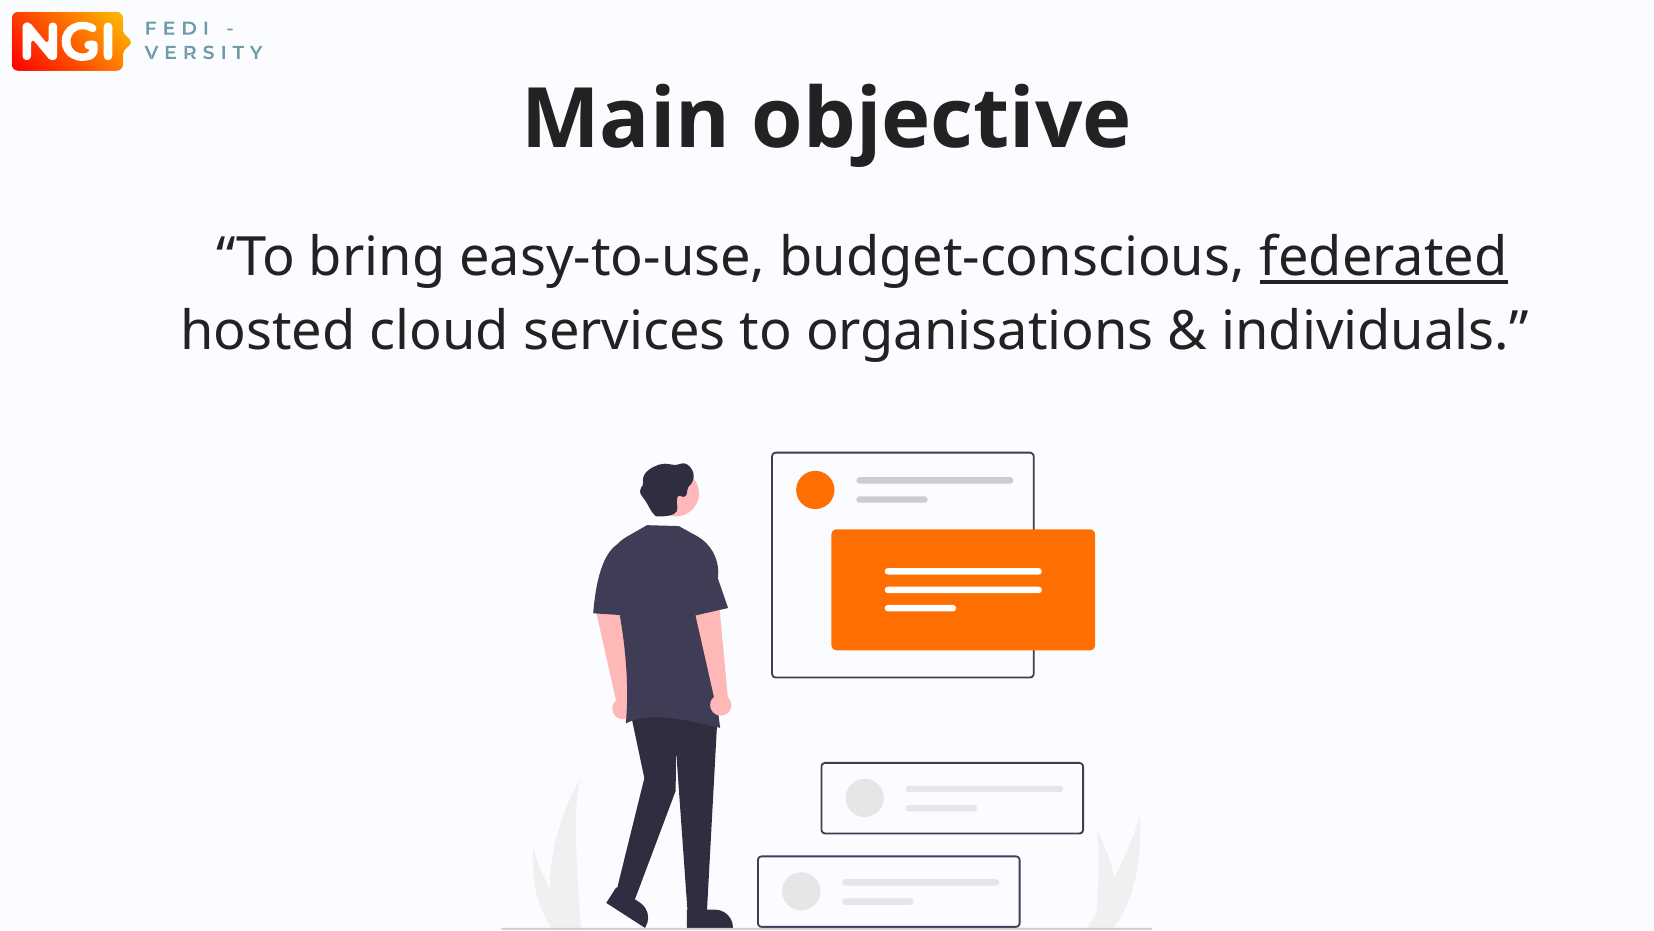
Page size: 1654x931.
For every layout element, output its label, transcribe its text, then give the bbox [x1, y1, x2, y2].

title Main objective [82, 37, 1571, 193]
picture [500, 451, 1153, 931]
list “To bring easy-to-use, budget-conscious, federated hosted cloud services to organisations & individuals.” [82, 217, 1571, 758]
